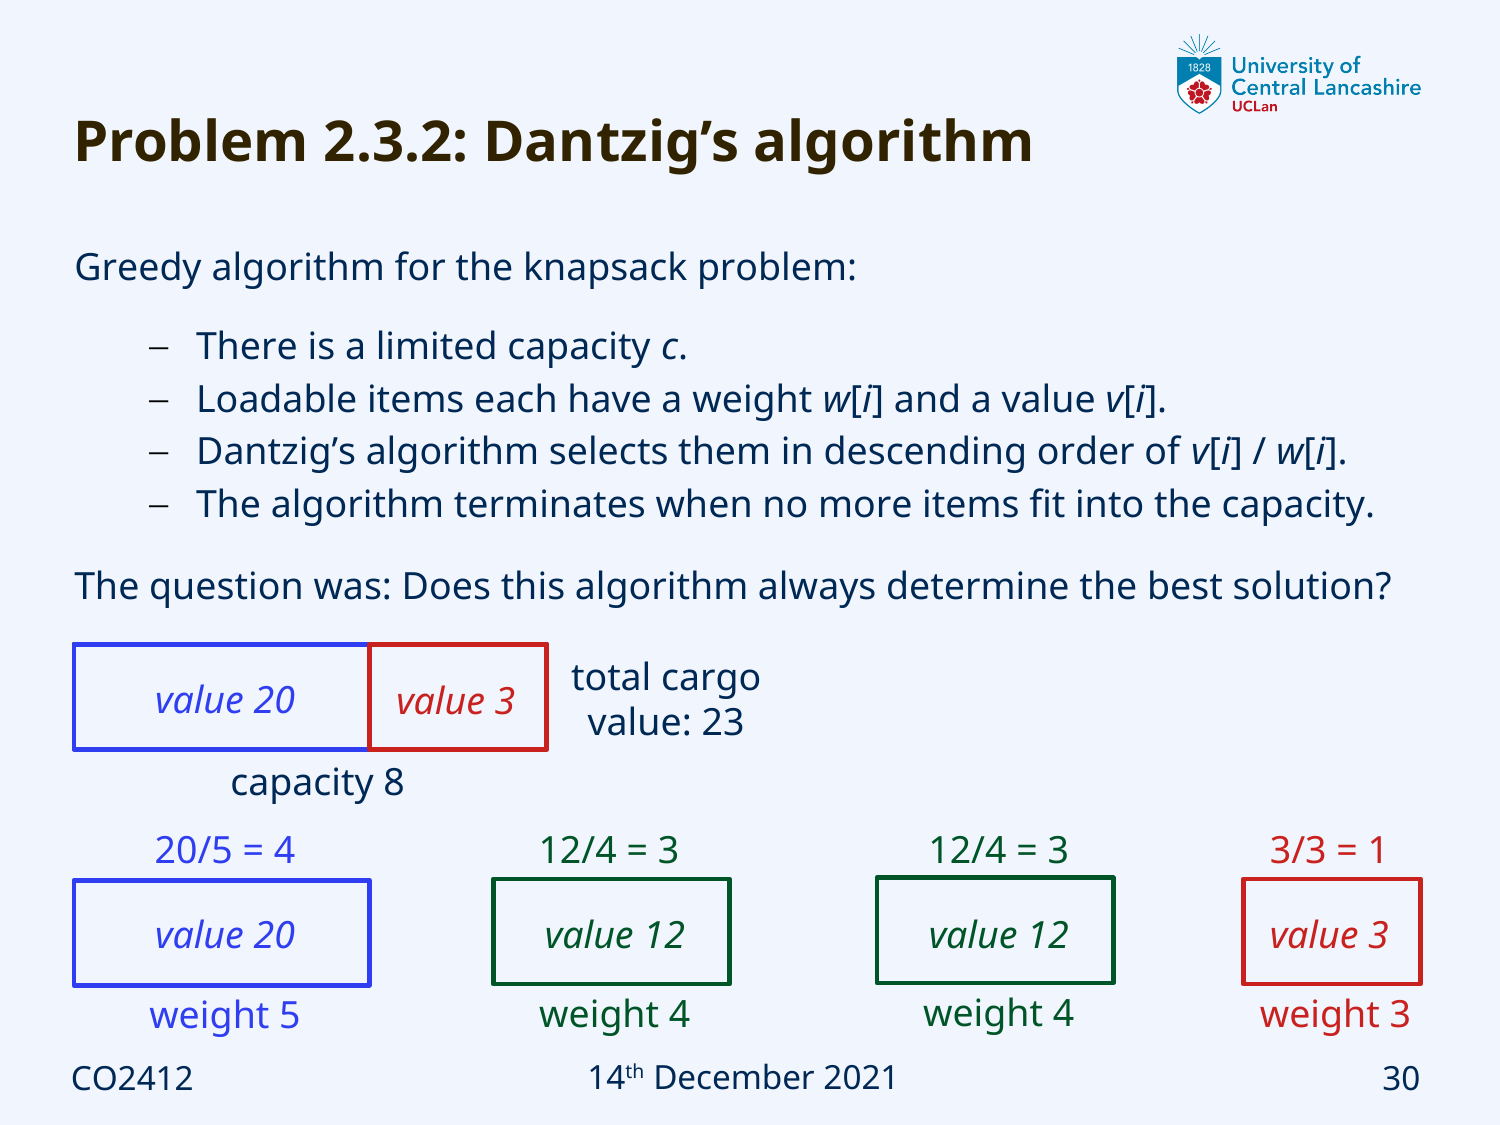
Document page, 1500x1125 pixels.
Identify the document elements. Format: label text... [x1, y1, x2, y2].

picture [1177, 34, 1421, 54]
text_box value 20 [120, 668, 331, 728]
text_box 12/4 = 3 [893, 818, 1104, 879]
text_box 12/4 = 3 [503, 818, 715, 879]
text_box value 12 [893, 904, 1104, 964]
text_box The question was: Does this algorithm always determine the best solution? [59, 547, 1435, 621]
text_box 3/3 = 1 [1224, 818, 1435, 879]
text_box weight 4 [509, 982, 721, 1043]
text_box weight 4 [893, 981, 1104, 1041]
text_box weight 5 [120, 983, 331, 1044]
text_box value 3 [350, 669, 532, 730]
text_box value 20 [120, 903, 331, 964]
title Problem 2.3.2: Dantzig’s algorithm [58, 54, 1500, 224]
text_box Greedy algorithm for the knapsack problem: There is a limited capacity c. Loadable items each have a weight w[i] and a value v[i]. Dantzig’s algorithm selects them in descending order of v[i] / w[i]. The algorithm terminates when no more items fit into the capacity. [59, 228, 1435, 533]
text_box capacity 8 [212, 752, 423, 811]
text_box weight 3 [1230, 982, 1441, 1043]
text_box 20/5 = 4 [120, 818, 331, 878]
text_box value 12 [509, 904, 721, 964]
text_box total cargo value: 23 [532, 645, 800, 751]
text_box value 3 [1224, 904, 1435, 964]
